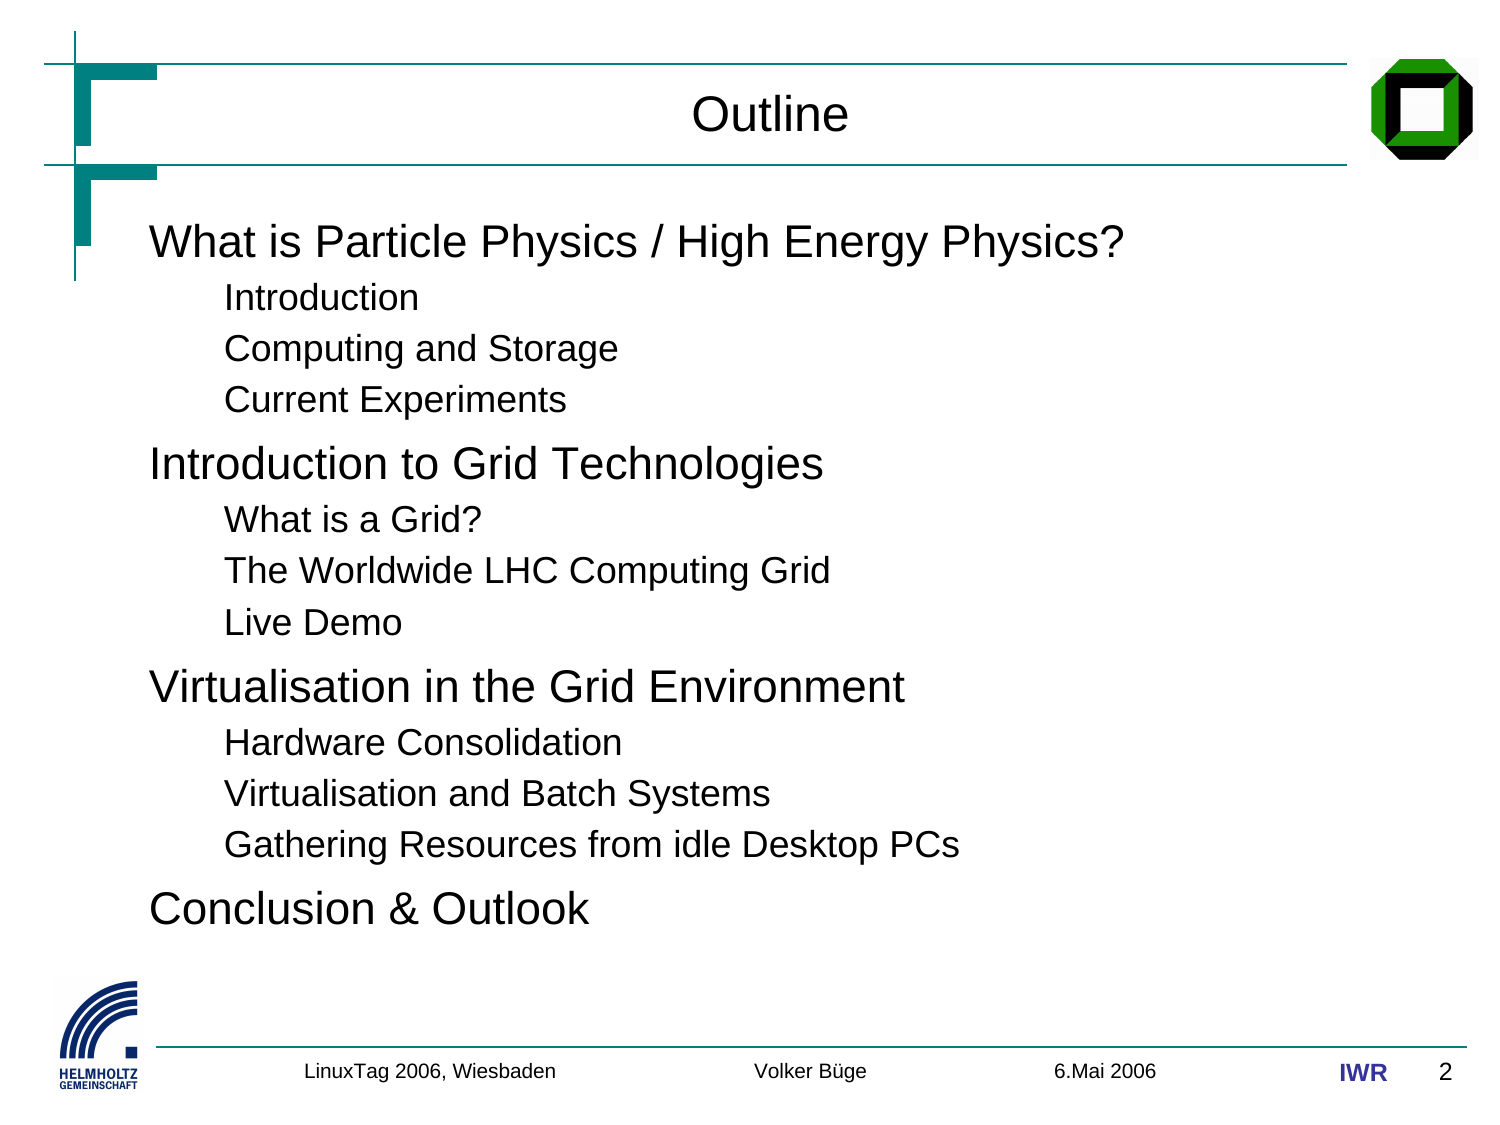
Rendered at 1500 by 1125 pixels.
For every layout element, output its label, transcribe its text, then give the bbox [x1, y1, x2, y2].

list What is Particle Physics / High Energy Physics? Introduction Computing and Storage Current Experiments Introduction to Grid Technologies What is a Grid? The Worldwide LHC Computing Grid Live Demo Virtualisation in the Grid Environment Hardware Consolidation Virtualisation and Batch Systems Gathering Resources from idle Desktop PCs Conclusion & Outlook [134, 208, 1347, 1057]
picture [1370, 58, 1479, 160]
title Outline [194, 53, 1347, 165]
